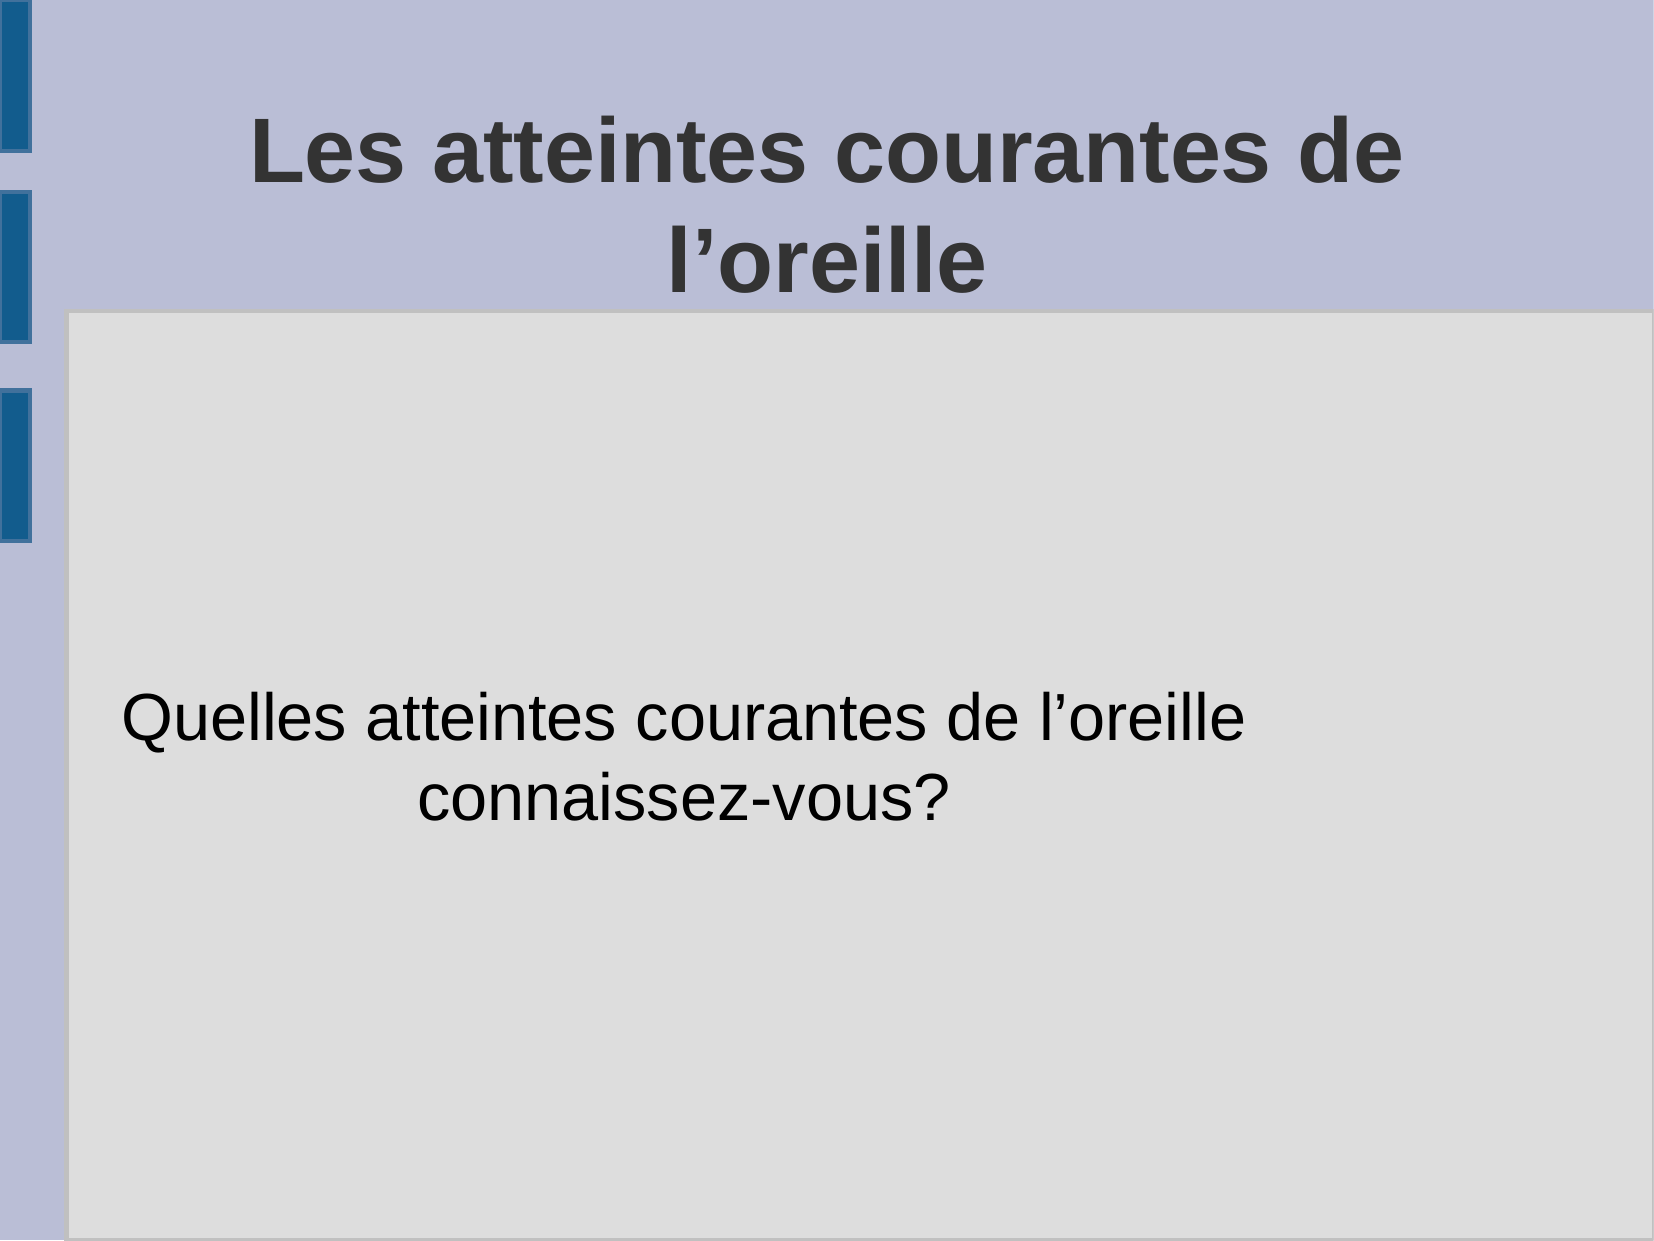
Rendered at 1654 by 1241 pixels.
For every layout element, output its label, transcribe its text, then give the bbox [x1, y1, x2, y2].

list Quelles atteintes courantes de l’oreille connaissez-vous? [121, 344, 1534, 1127]
title Les atteintes courantes de l’oreille [121, 91, 1534, 299]
